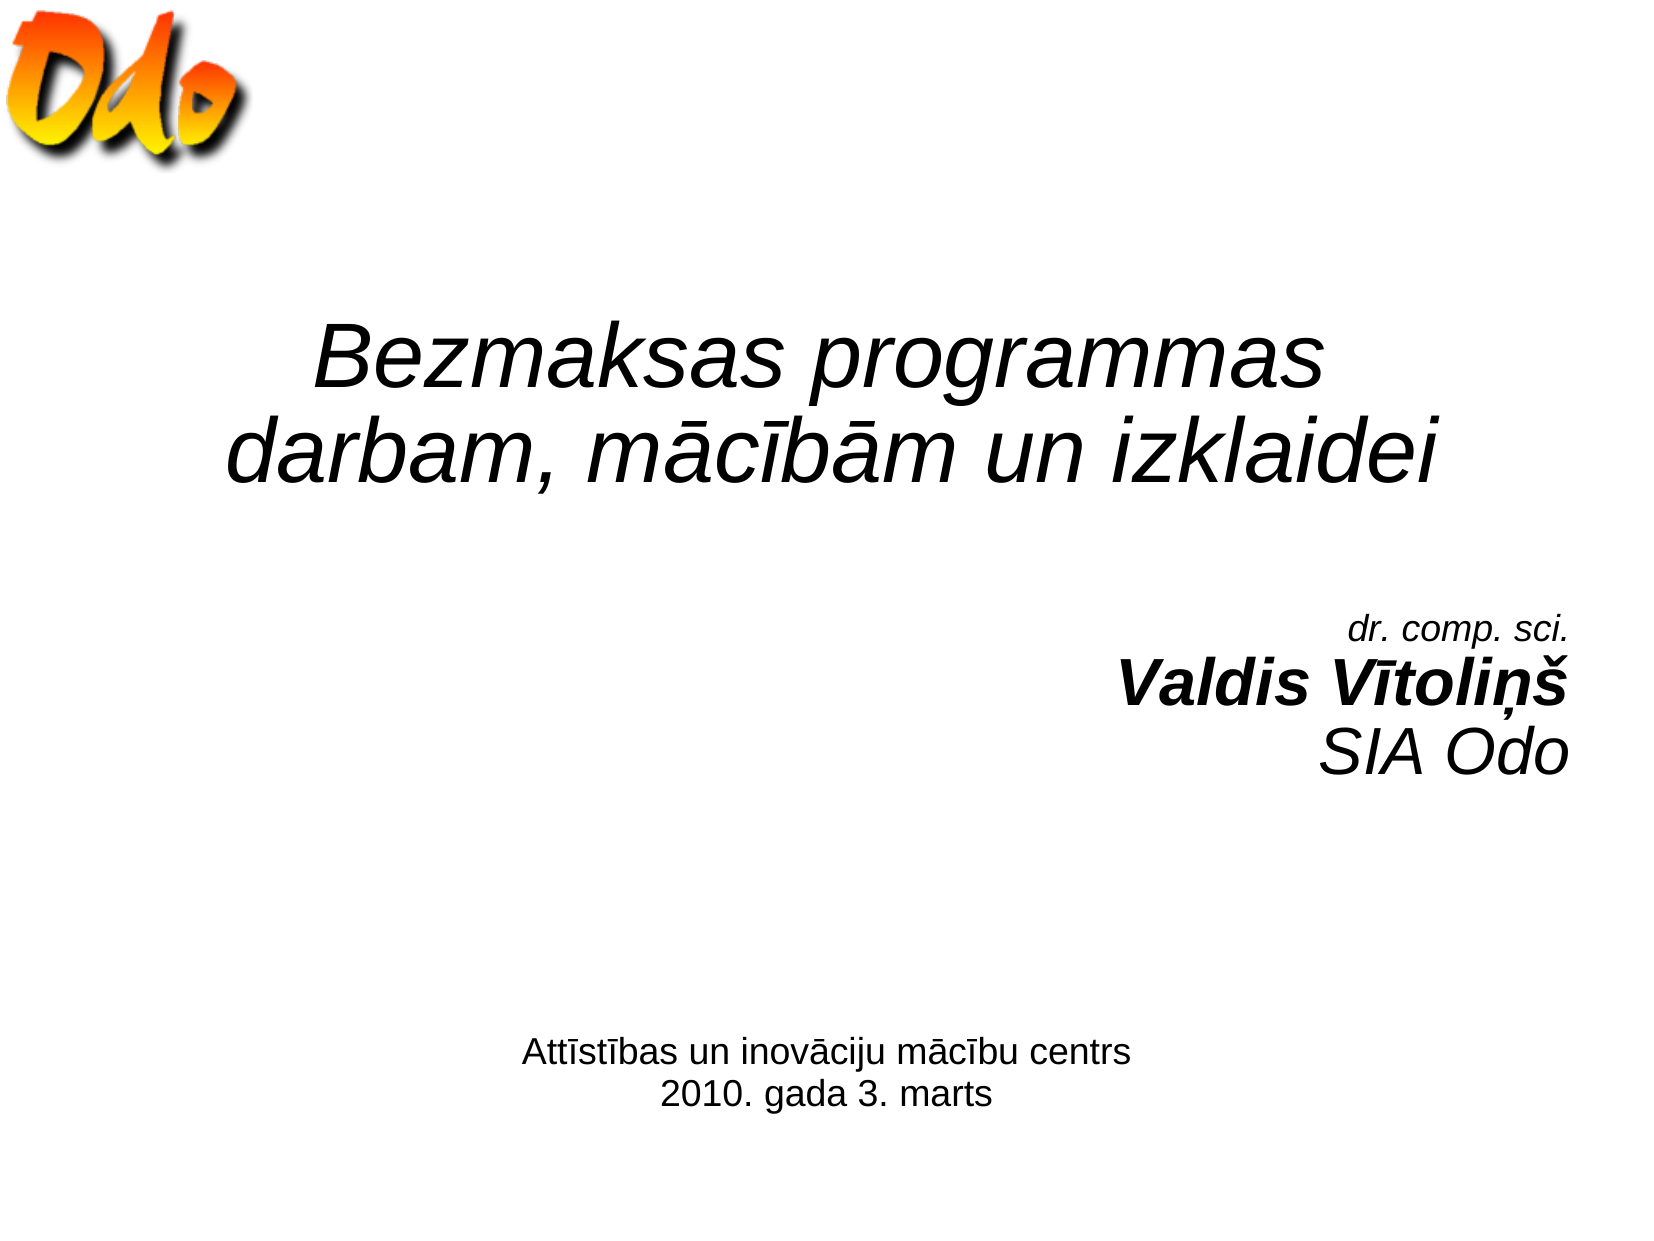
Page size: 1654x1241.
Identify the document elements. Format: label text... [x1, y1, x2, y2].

text_box Attīstības un inovāciju mācību centrs 2010. gada 3. marts [147, 1023, 1506, 1123]
picture [5, 6, 263, 178]
subtitle dr. comp. sci. Valdis Vītoliņš SIA Odo [82, 609, 1571, 791]
title Bezmaksas programmas darbam, mācībām un izklaidei [59, 246, 1607, 562]
